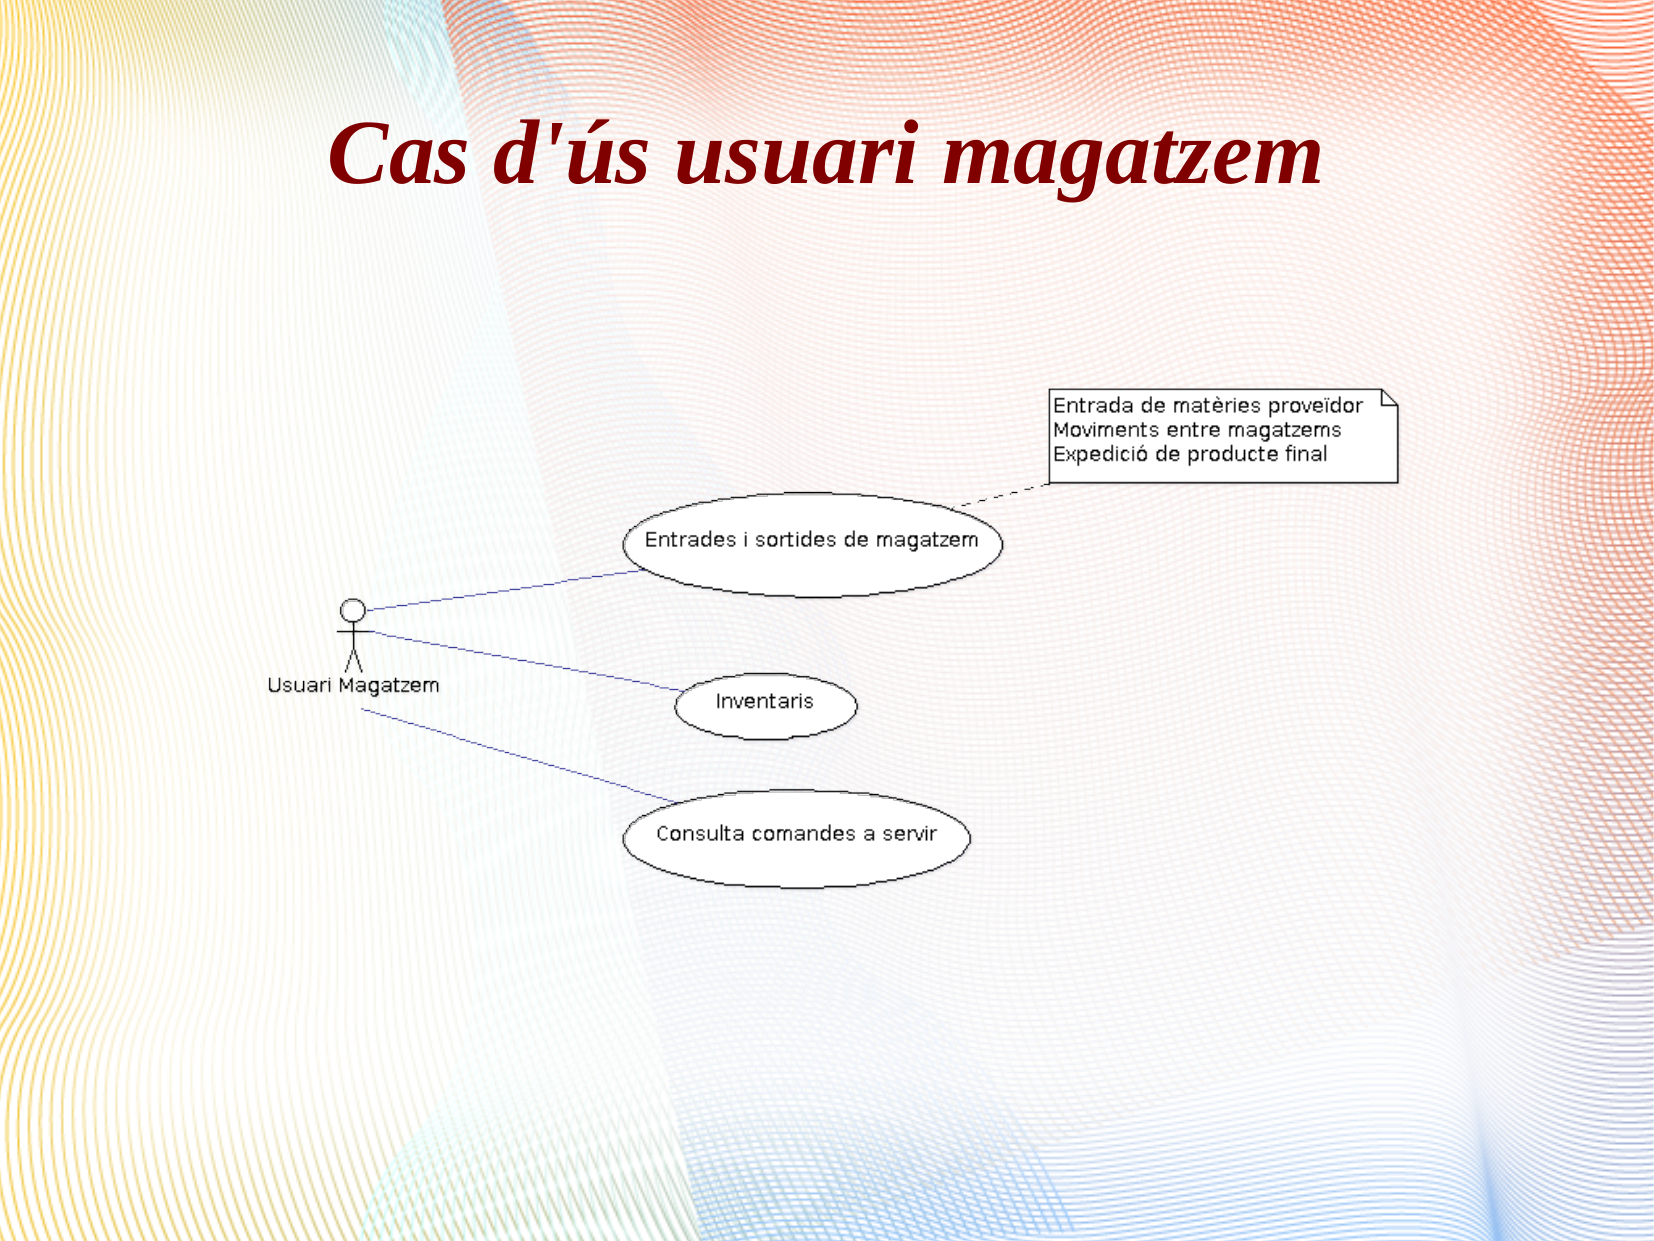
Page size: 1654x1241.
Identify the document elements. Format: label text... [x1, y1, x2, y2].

picture [0, 0, 1654, 1241]
title Cas d'ús usuari magatzem [82, 49, 1571, 257]
